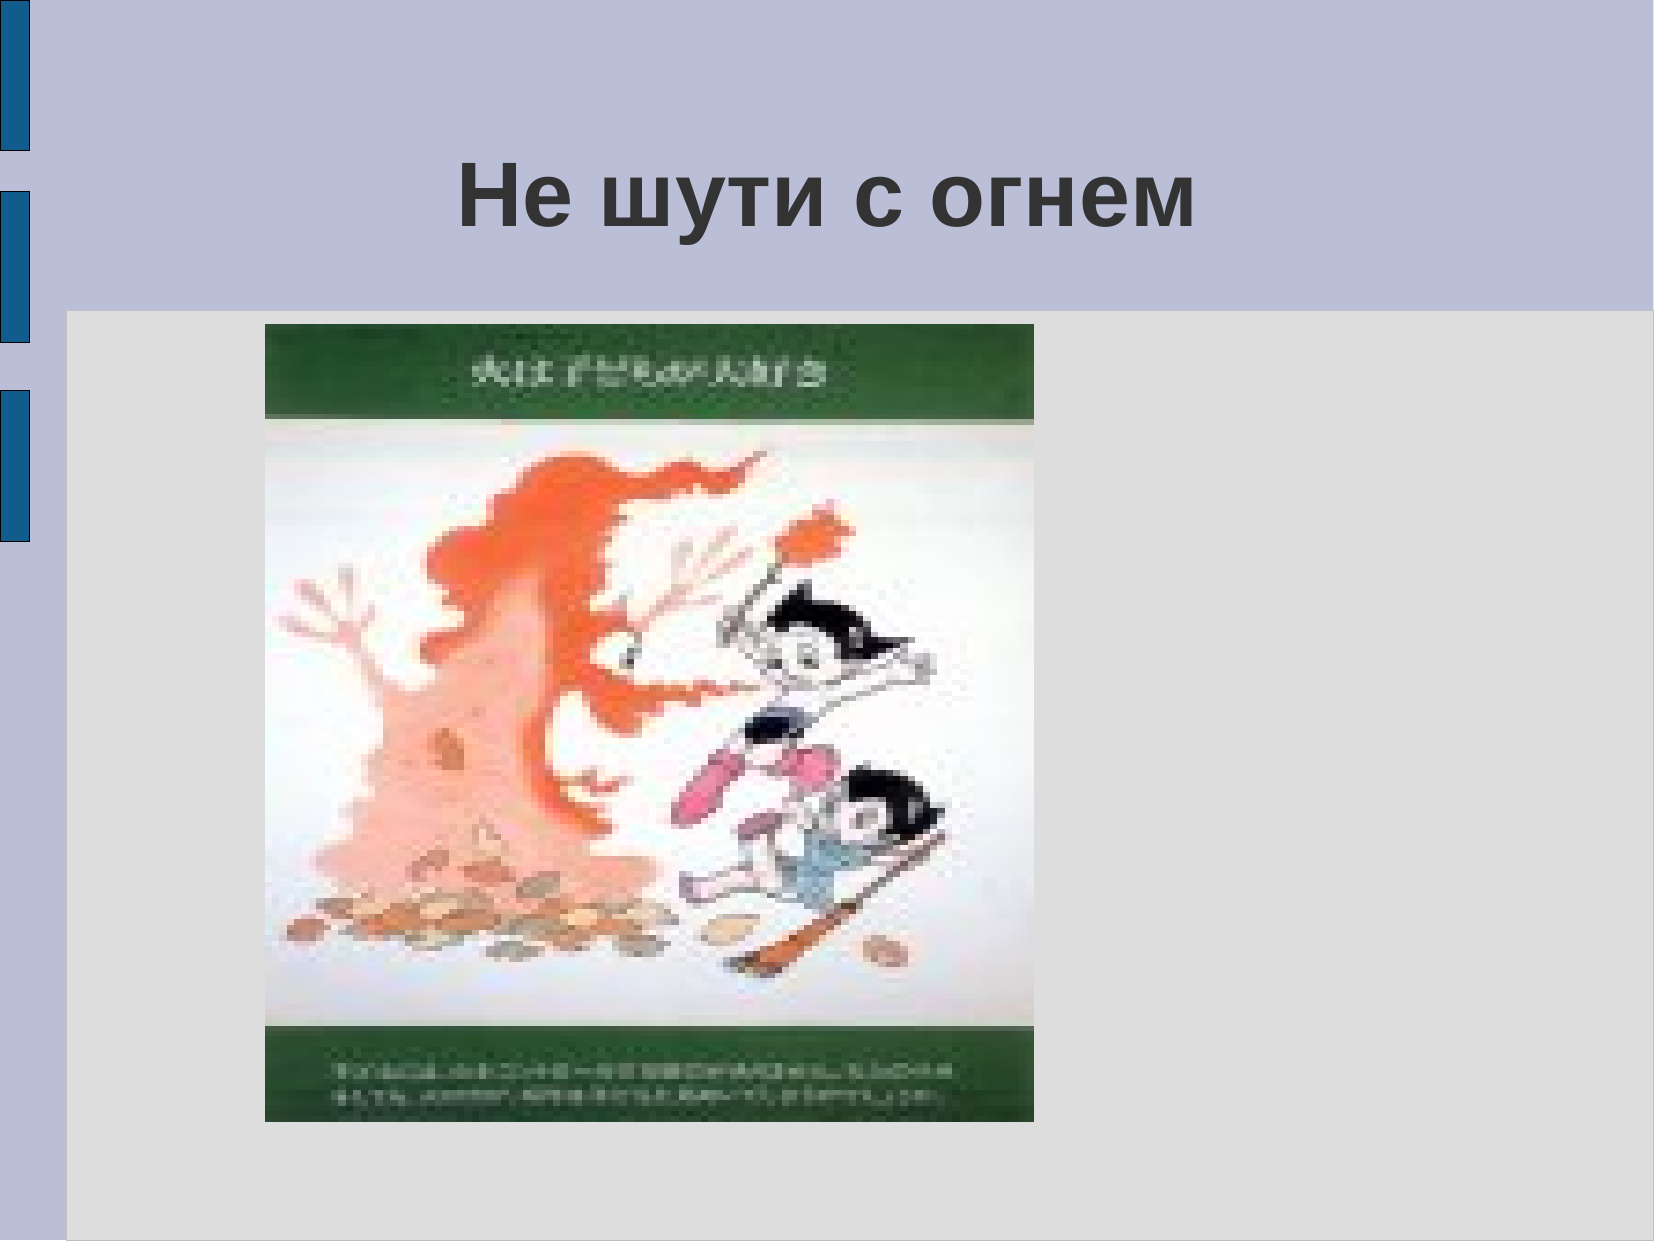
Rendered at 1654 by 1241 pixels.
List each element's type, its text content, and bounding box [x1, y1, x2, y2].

title Не шути с огнем [121, 98, 1534, 291]
picture [265, 324, 1034, 1123]
